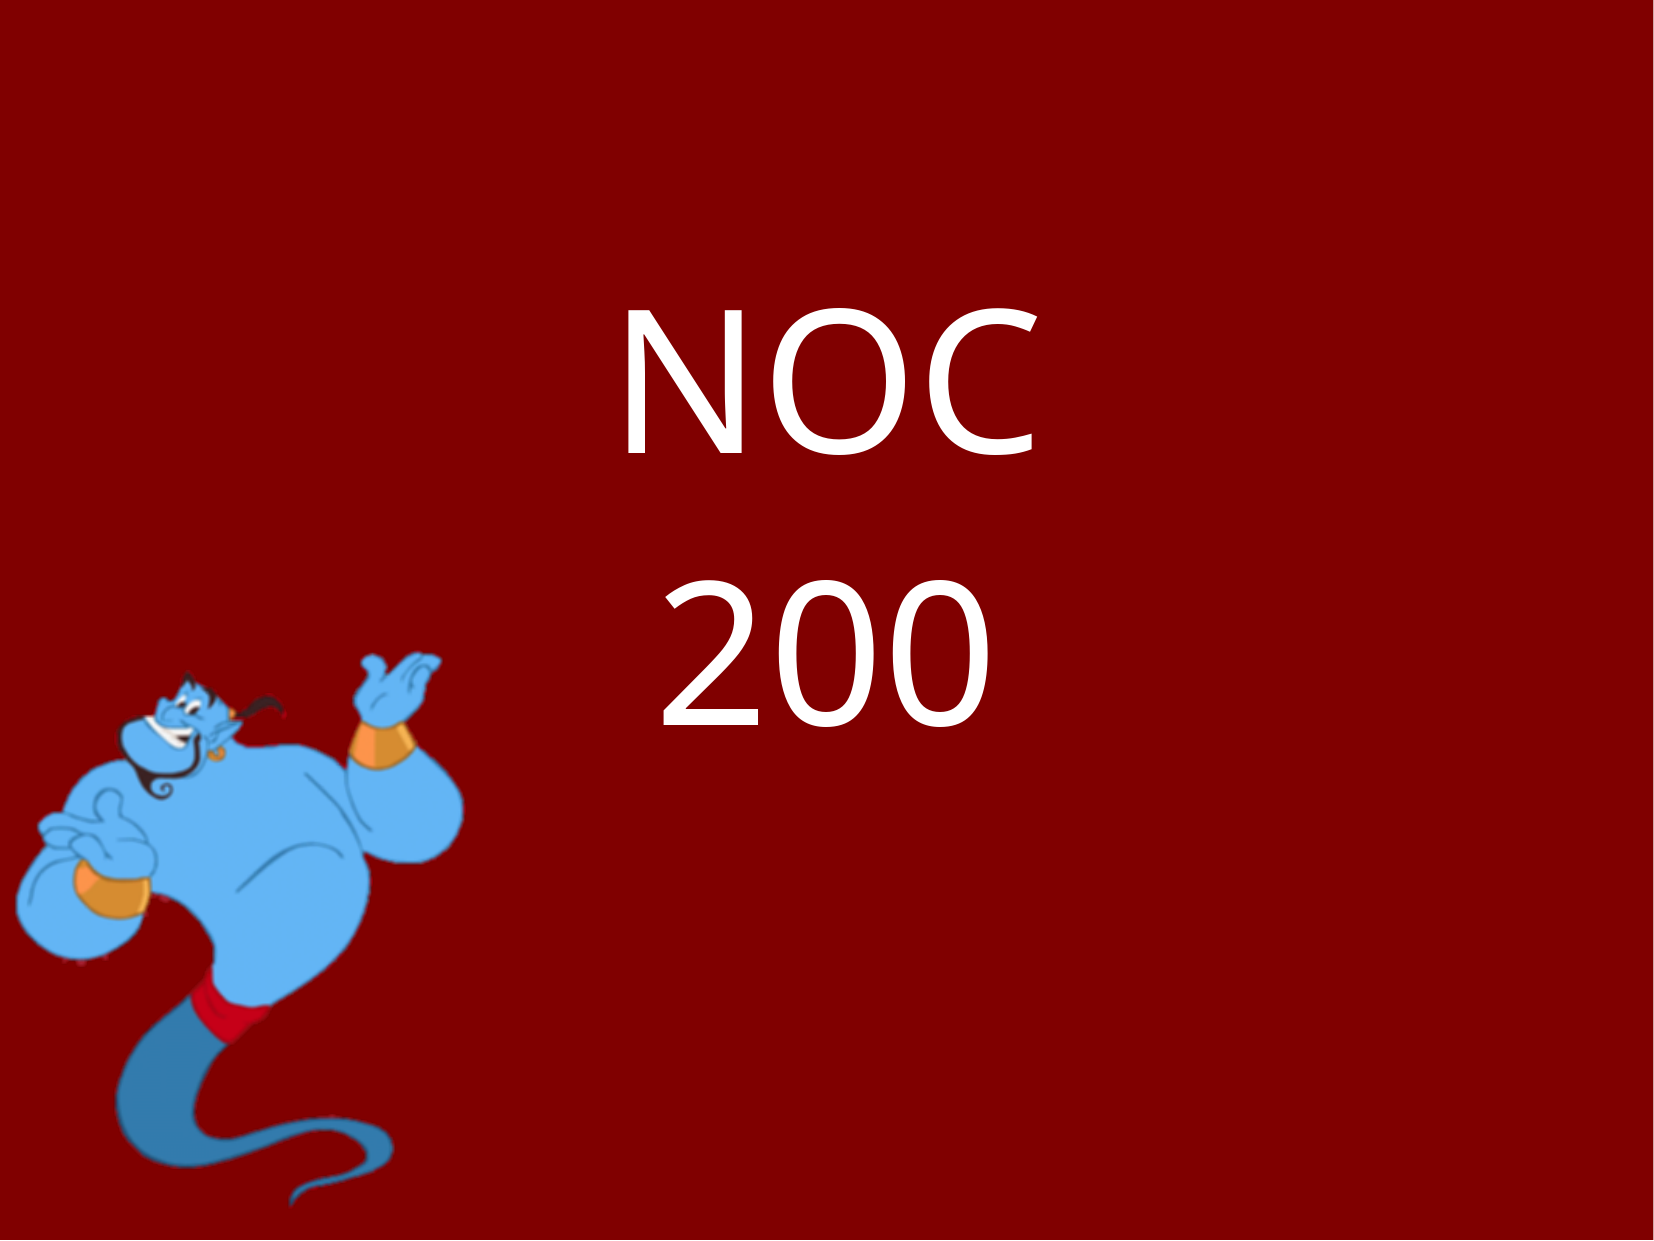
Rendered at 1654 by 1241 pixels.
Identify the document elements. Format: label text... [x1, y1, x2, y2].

subtitle NOC 200 [82, 49, 1571, 975]
picture [7, 620, 473, 1241]
